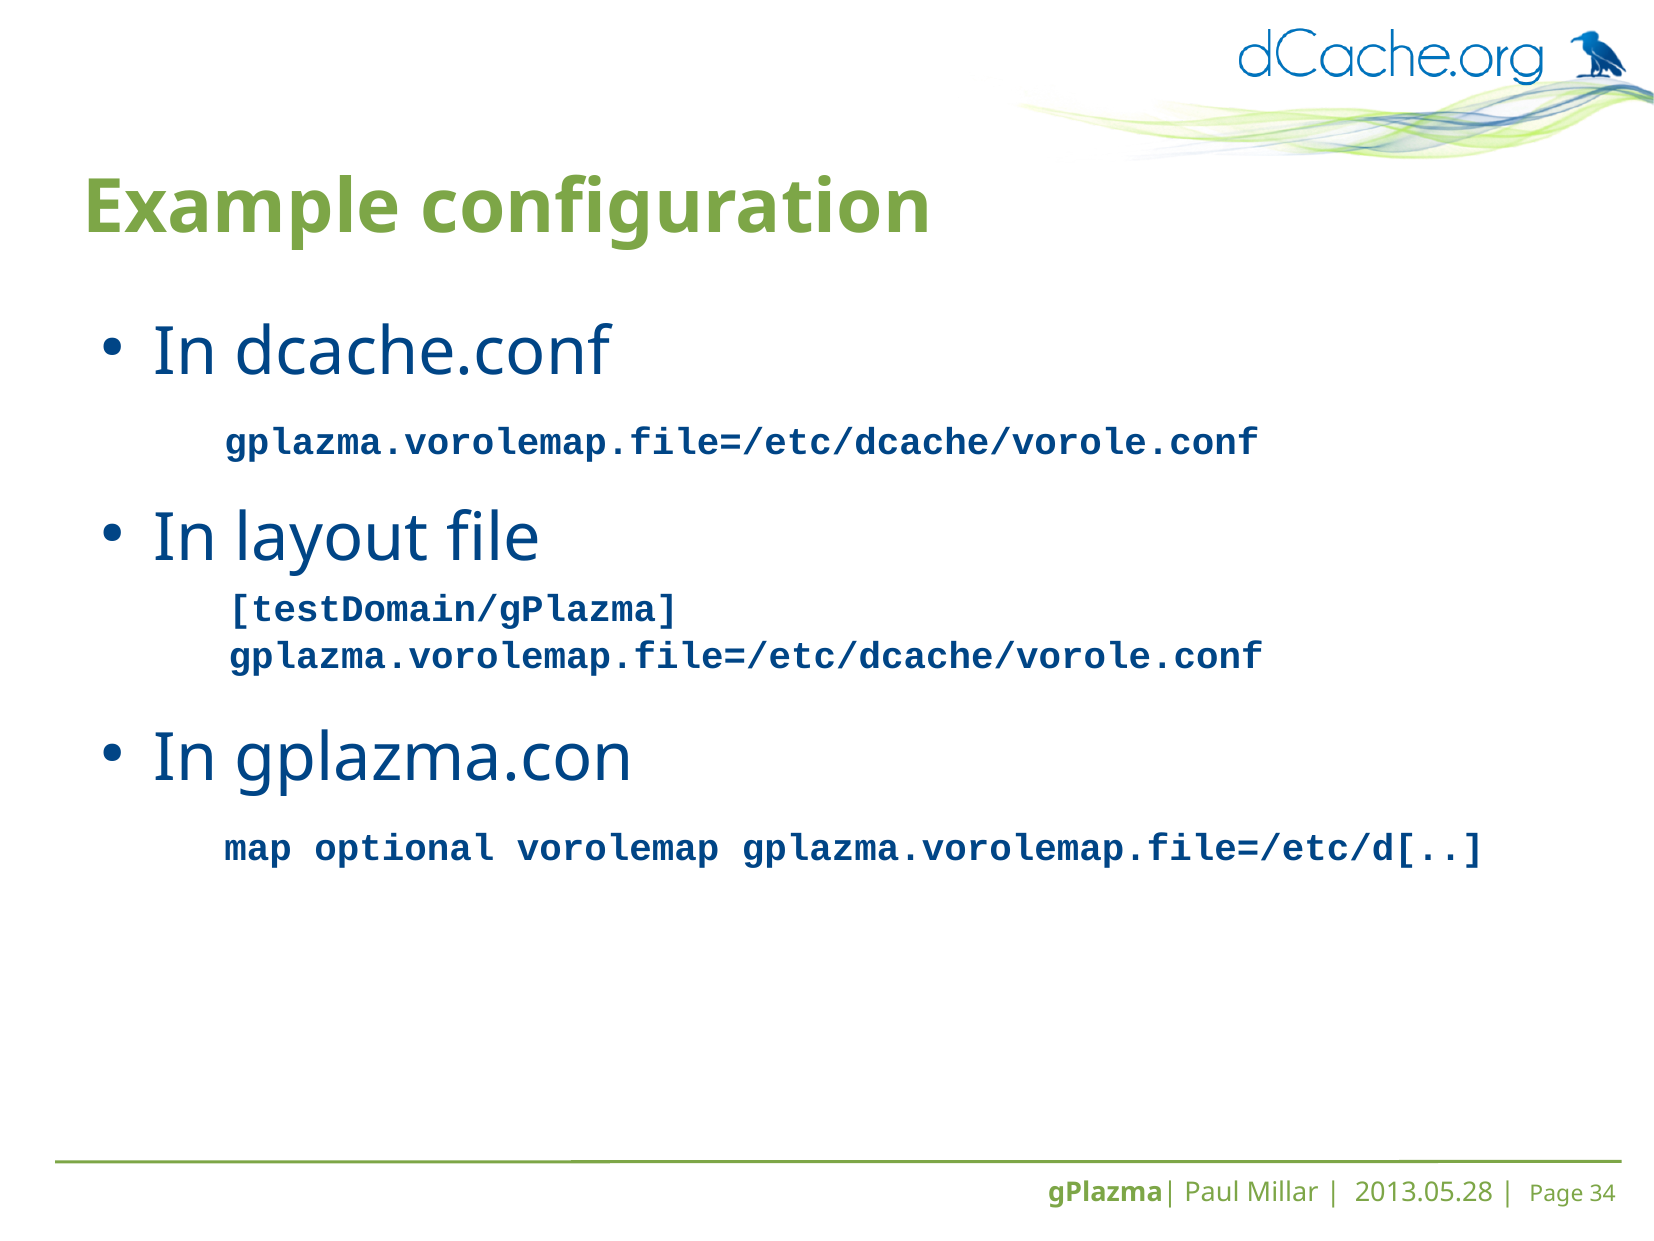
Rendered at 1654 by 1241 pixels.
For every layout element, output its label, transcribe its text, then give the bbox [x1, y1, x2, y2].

picture [956, 16, 1654, 169]
list In dcache.conf gplazma.vorolemap.file=/etc/dcache/vorole.conf In layout file [testDomain/gPlazma] gplazma.vorolemap.file=/etc/dcache/vorole.conf In gplazma.con map optional vorolemap gplazma.vorolemap.file=/etc/d[..] [82, 302, 1571, 1023]
title Example configuration [82, 155, 1605, 252]
